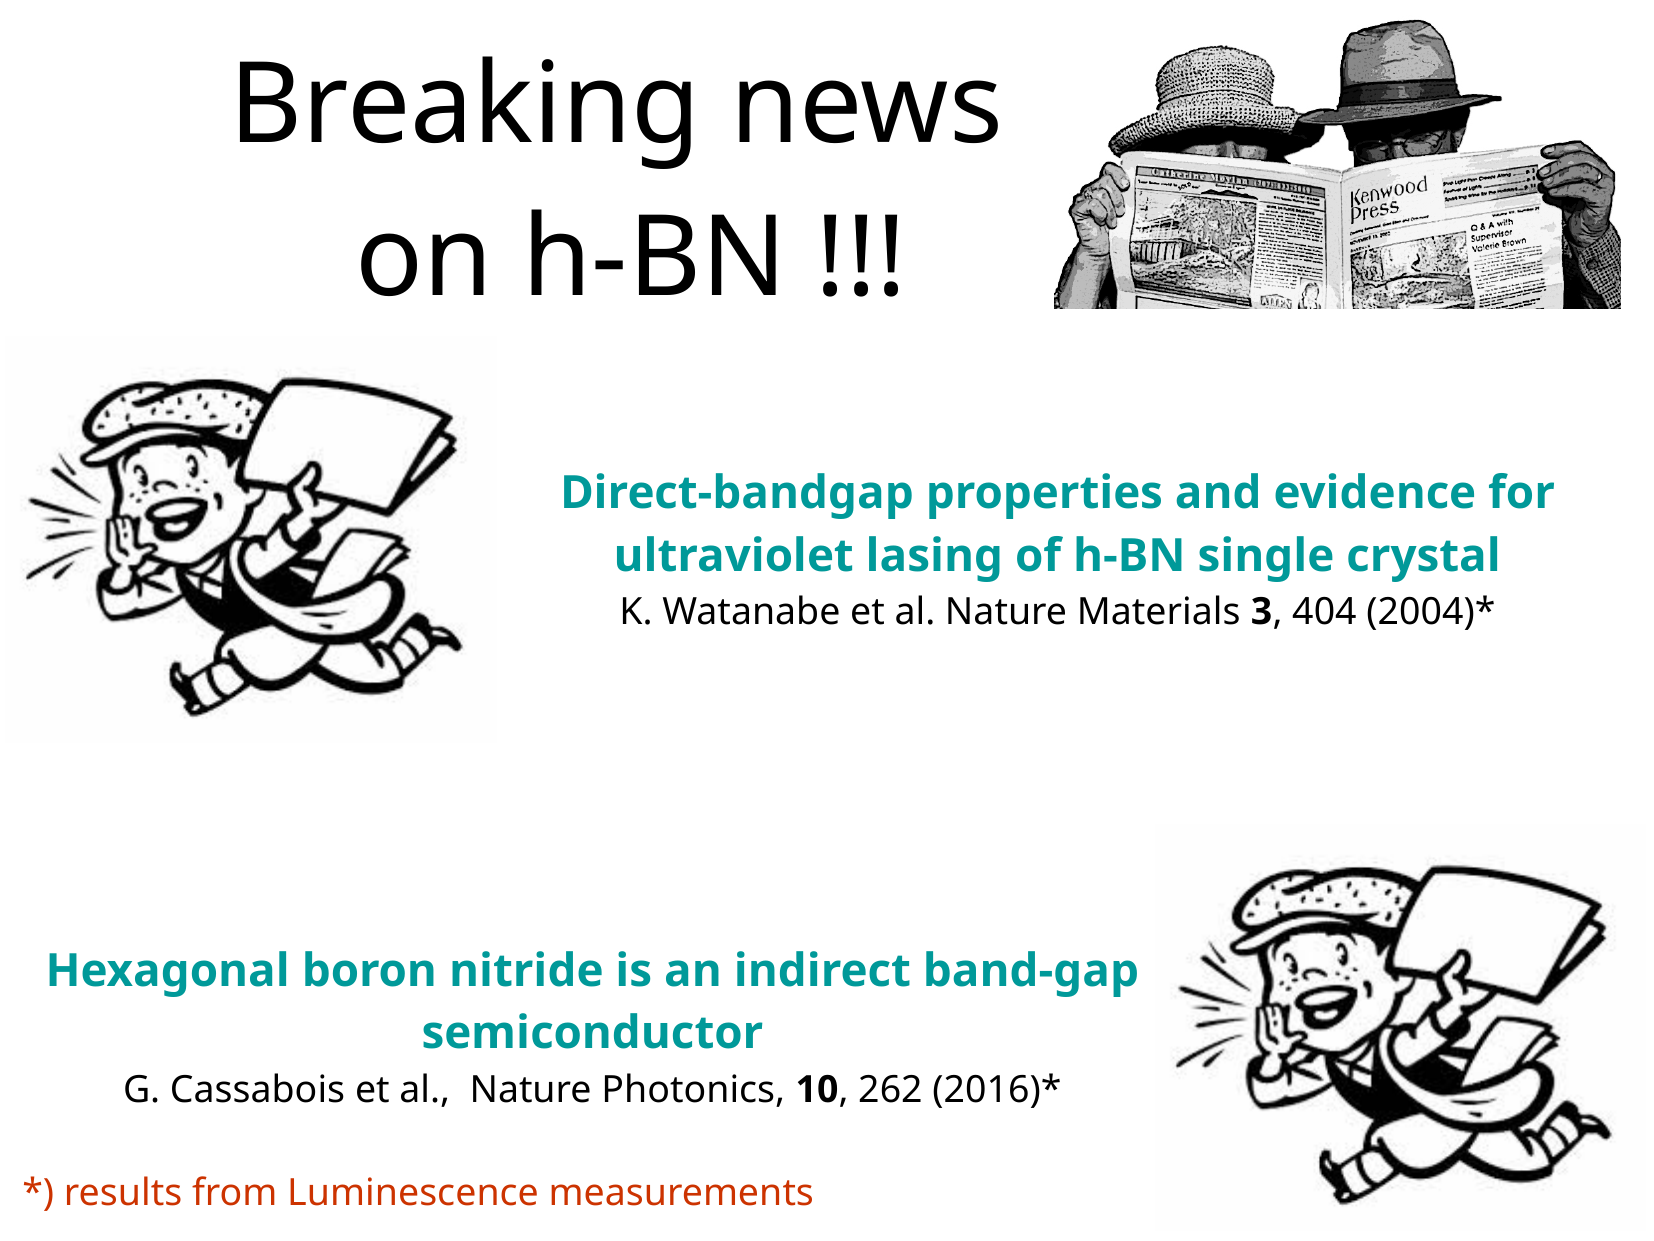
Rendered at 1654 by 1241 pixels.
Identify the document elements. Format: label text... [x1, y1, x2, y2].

text_box Direct-bandgap properties and evidence for ultraviolet lasing of h-BN single crystal K. Watanabe et al. Nature Materials 3, 404 (2004)* [465, 452, 1651, 669]
picture [1054, 10, 1621, 309]
picture [1155, 824, 1646, 1231]
text_box Hexagonal boron nitride is an indirect band-gap semiconductor G. Cassabois et al., Nature Photonics, 10, 262 (2016)* [0, 930, 1186, 1146]
title *) results from Luminescence measurements [0, 1145, 916, 1237]
title Breaking news on h-BN !!! [28, 40, 1235, 311]
picture [5, 336, 497, 743]
